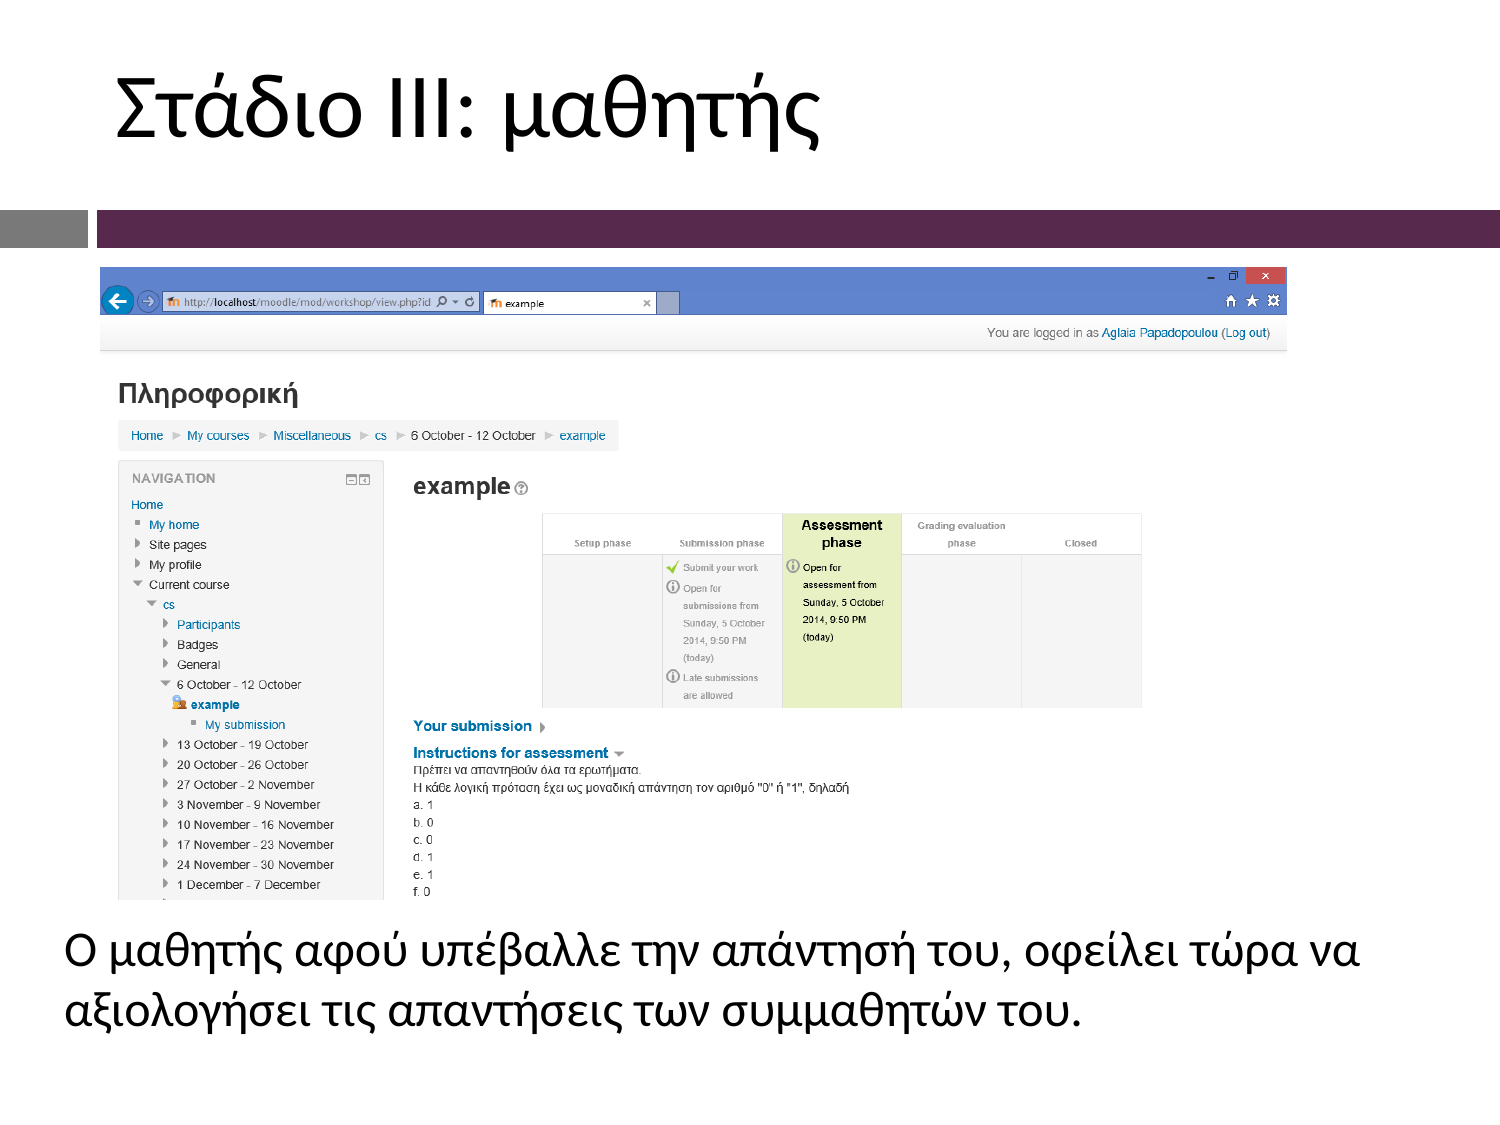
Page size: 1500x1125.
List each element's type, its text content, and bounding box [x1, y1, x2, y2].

text_box Ο μαθητής αφού υπέβαλλε την απάντησή του, οφείλει τώρα να αξιολογήσει τις απαντήσεις των συμμαθητών του. [64, 917, 1414, 1062]
picture [100, 267, 1287, 900]
title Στάδιο IIΙ: μαθητής [100, 19, 1438, 182]
